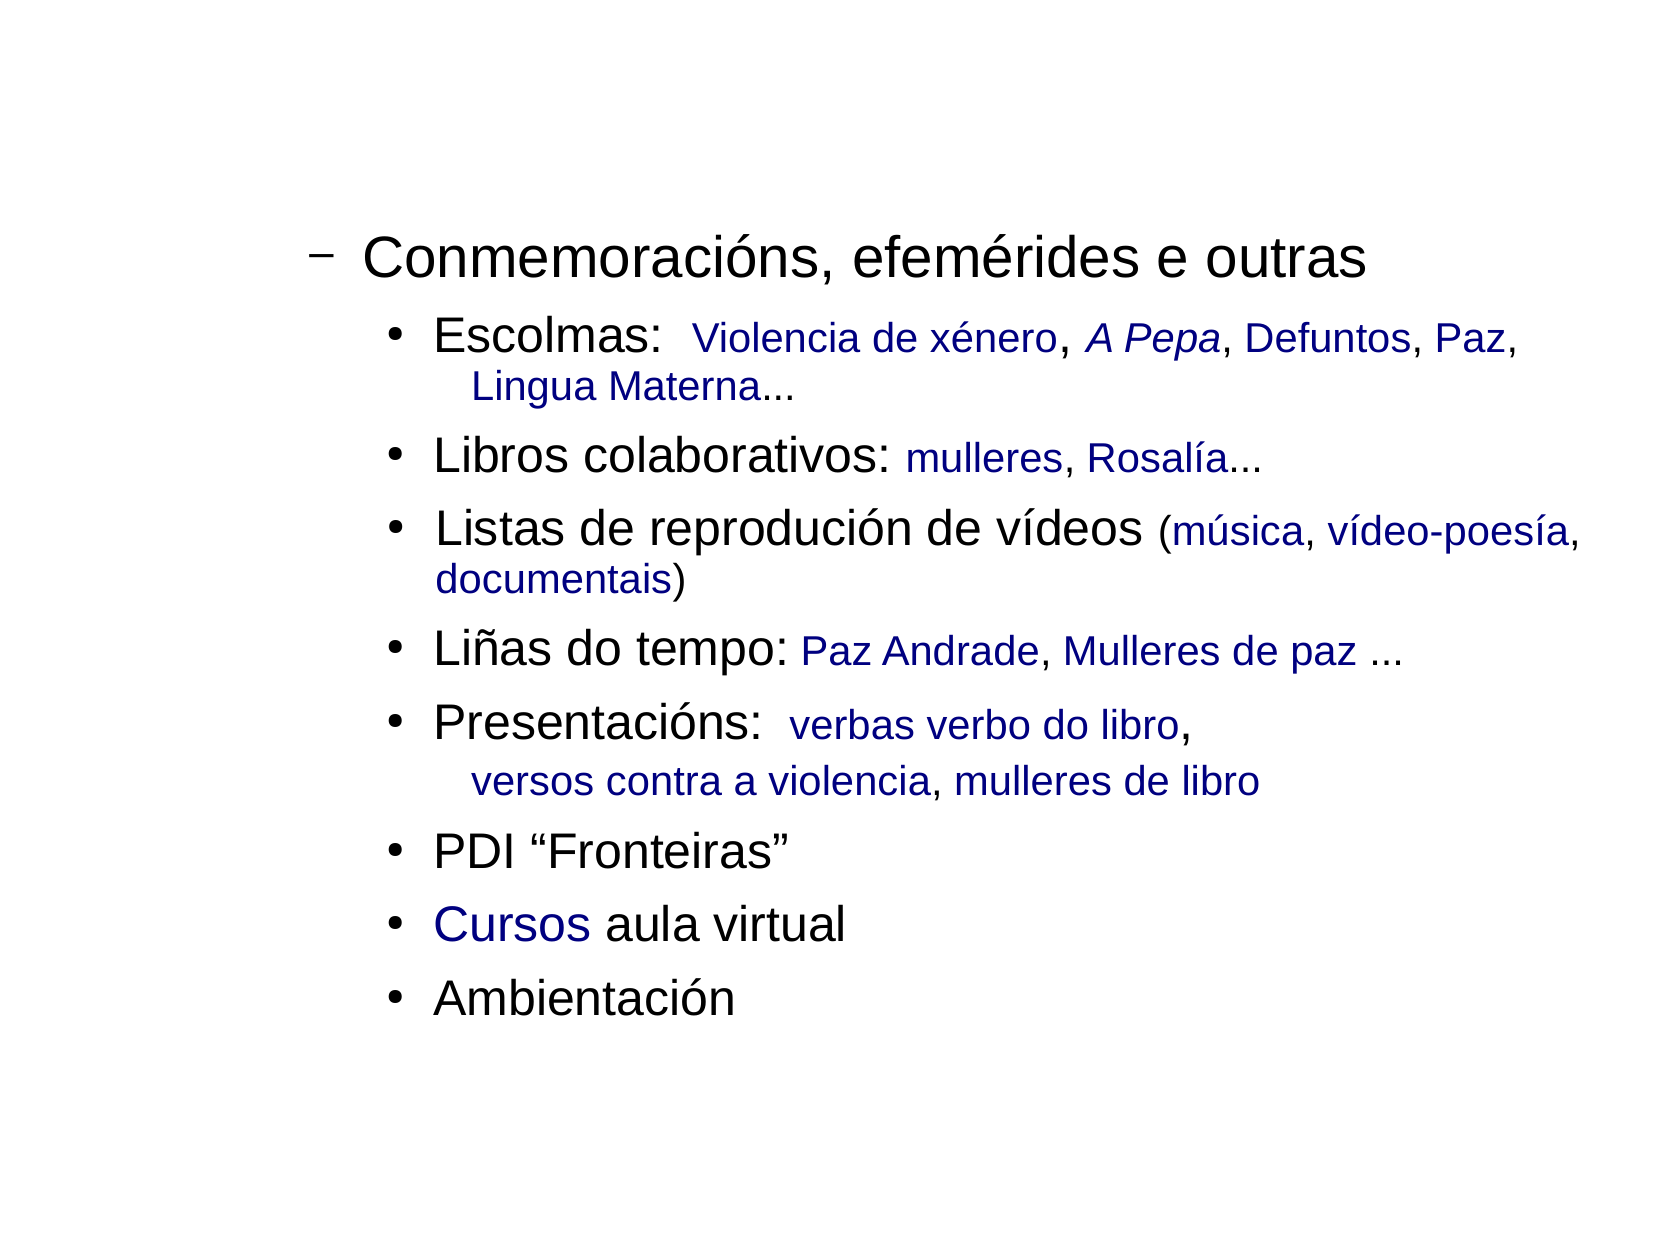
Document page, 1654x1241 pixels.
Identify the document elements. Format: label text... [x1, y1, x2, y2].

list Conmemoracións, efemérides e outras Escolmas: Violencia de xénero, A Pepa, Defuntos, Paz, Lingua Materna... Libros colaborativos: mulleres, Rosalía... Listas de reprodución de vídeos (música, vídeo-poesía, documentais) Liñas do tempo: Paz Andrade, Mulleres de paz ... Presentacións: verbas verbo do libro,versos contra a violencia, mulleres de libro PDI “Fronteiras” Cursos aula virtual Ambientación [70, 224, 1583, 1134]
